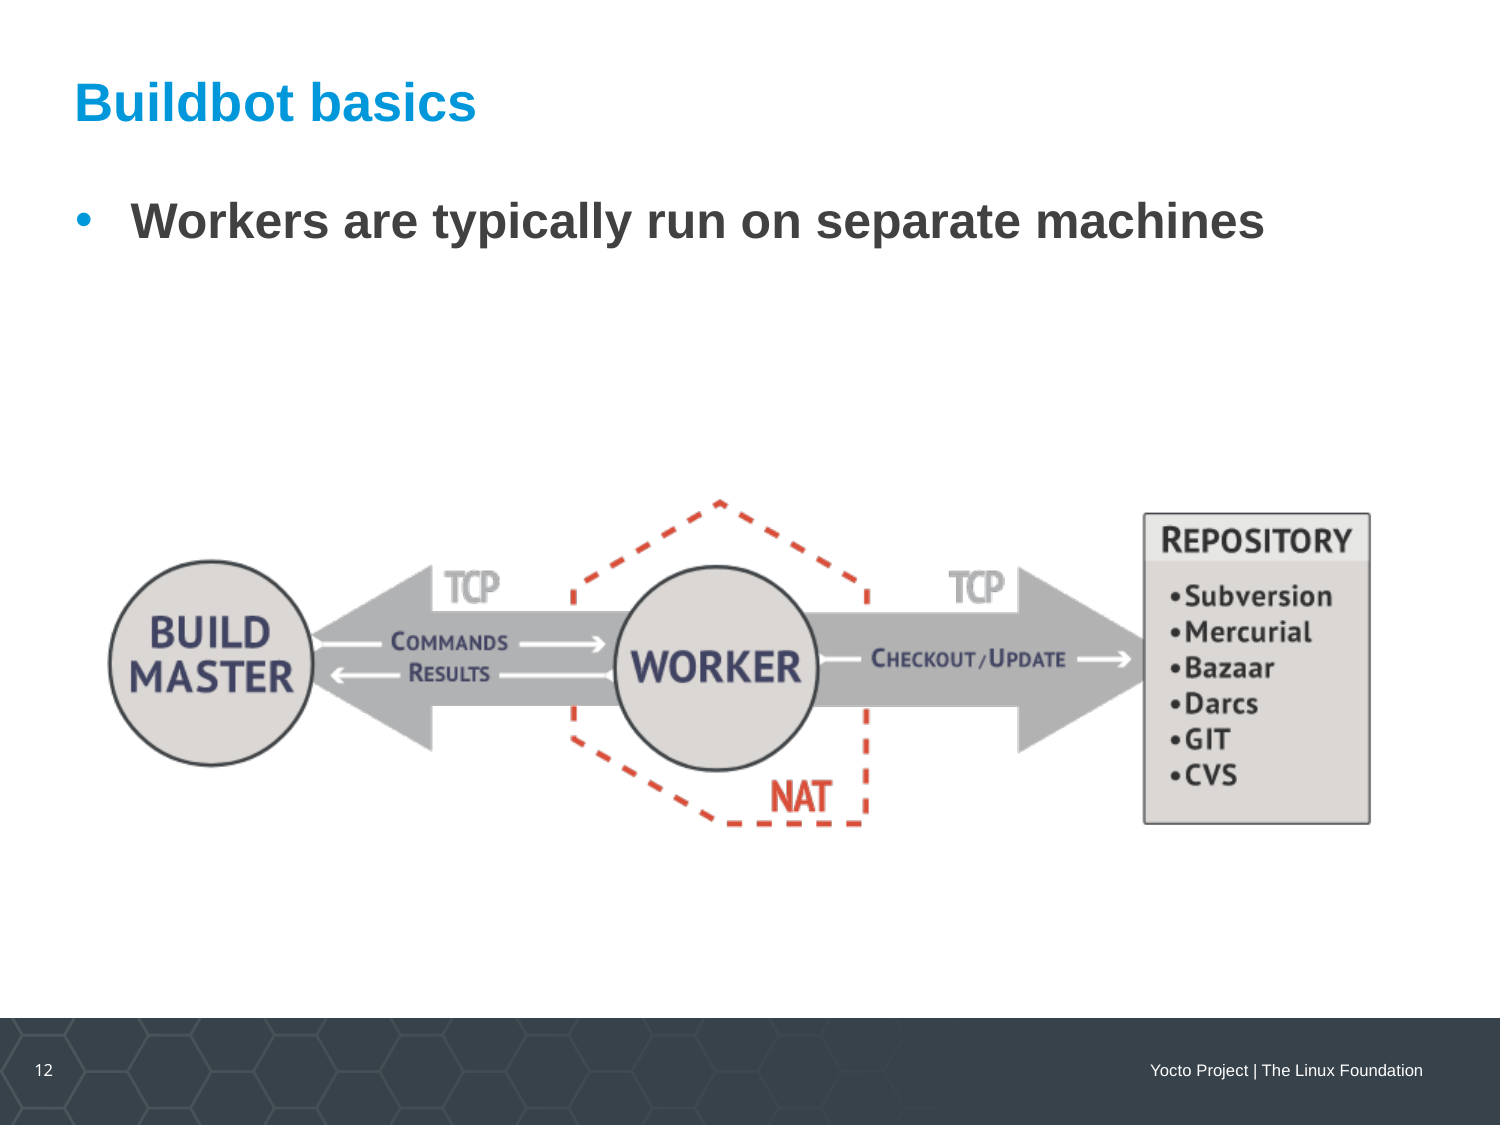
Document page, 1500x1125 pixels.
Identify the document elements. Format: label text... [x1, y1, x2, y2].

text_box Buildbot basics [74, 67, 1424, 188]
picture [0, 0, 1500, 1125]
text_box Workers are typically run on separate machines [74, 188, 1424, 425]
